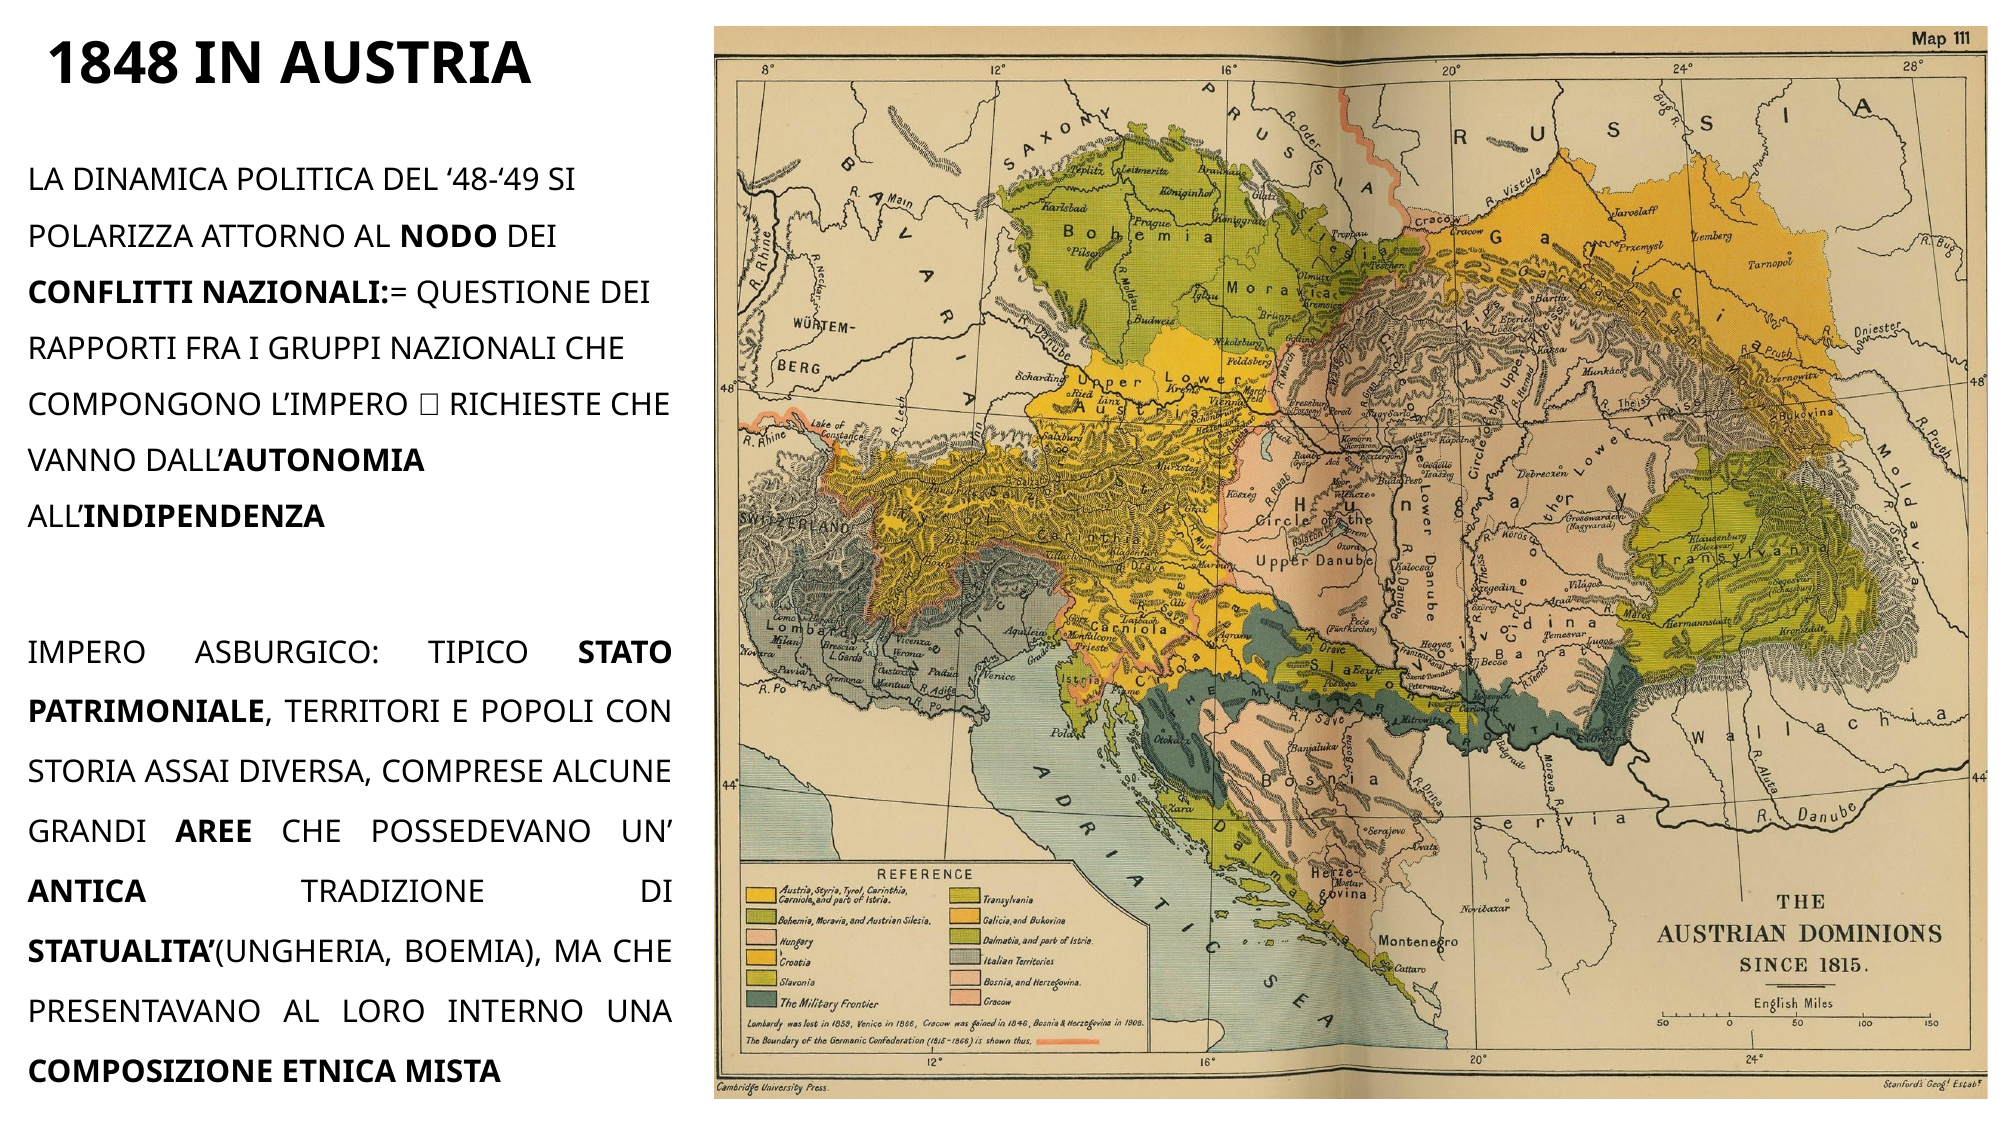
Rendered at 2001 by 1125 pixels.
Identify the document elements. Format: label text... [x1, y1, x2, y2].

title 1848 IN AUSTRIA [31, 15, 606, 104]
picture [714, 26, 1988, 1099]
list LA DINAMICA POLITICA DEL ‘48-‘49 SI POLARIZZA ATTORNO AL NODO DEI CONFLITTI NAZIONALI:= QUESTIONE DEI RAPPORTI FRA I GRUPPI NAZIONALI CHE COMPONGONO L’IMPERO  RICHIESTE CHE VANNO DALL’AUTONOMIA ALL’INDIPENDENZA IMPERO ASBURGICO: TIPICO STATO PATRIMONIALE, TERRITORI E POPOLI CON STORIA ASSAI DIVERSA, COMPRESE ALCUNE GRANDI AREE CHE POSSEDEVANO UN’ ANTICA TRADIZIONE DI STATUALITA’(UNGHERIA, BOEMIA), MA CHE PRESENTAVANO AL LORO INTERNO UNA COMPOSIZIONE ETNICA MISTA [12, 133, 689, 1110]
